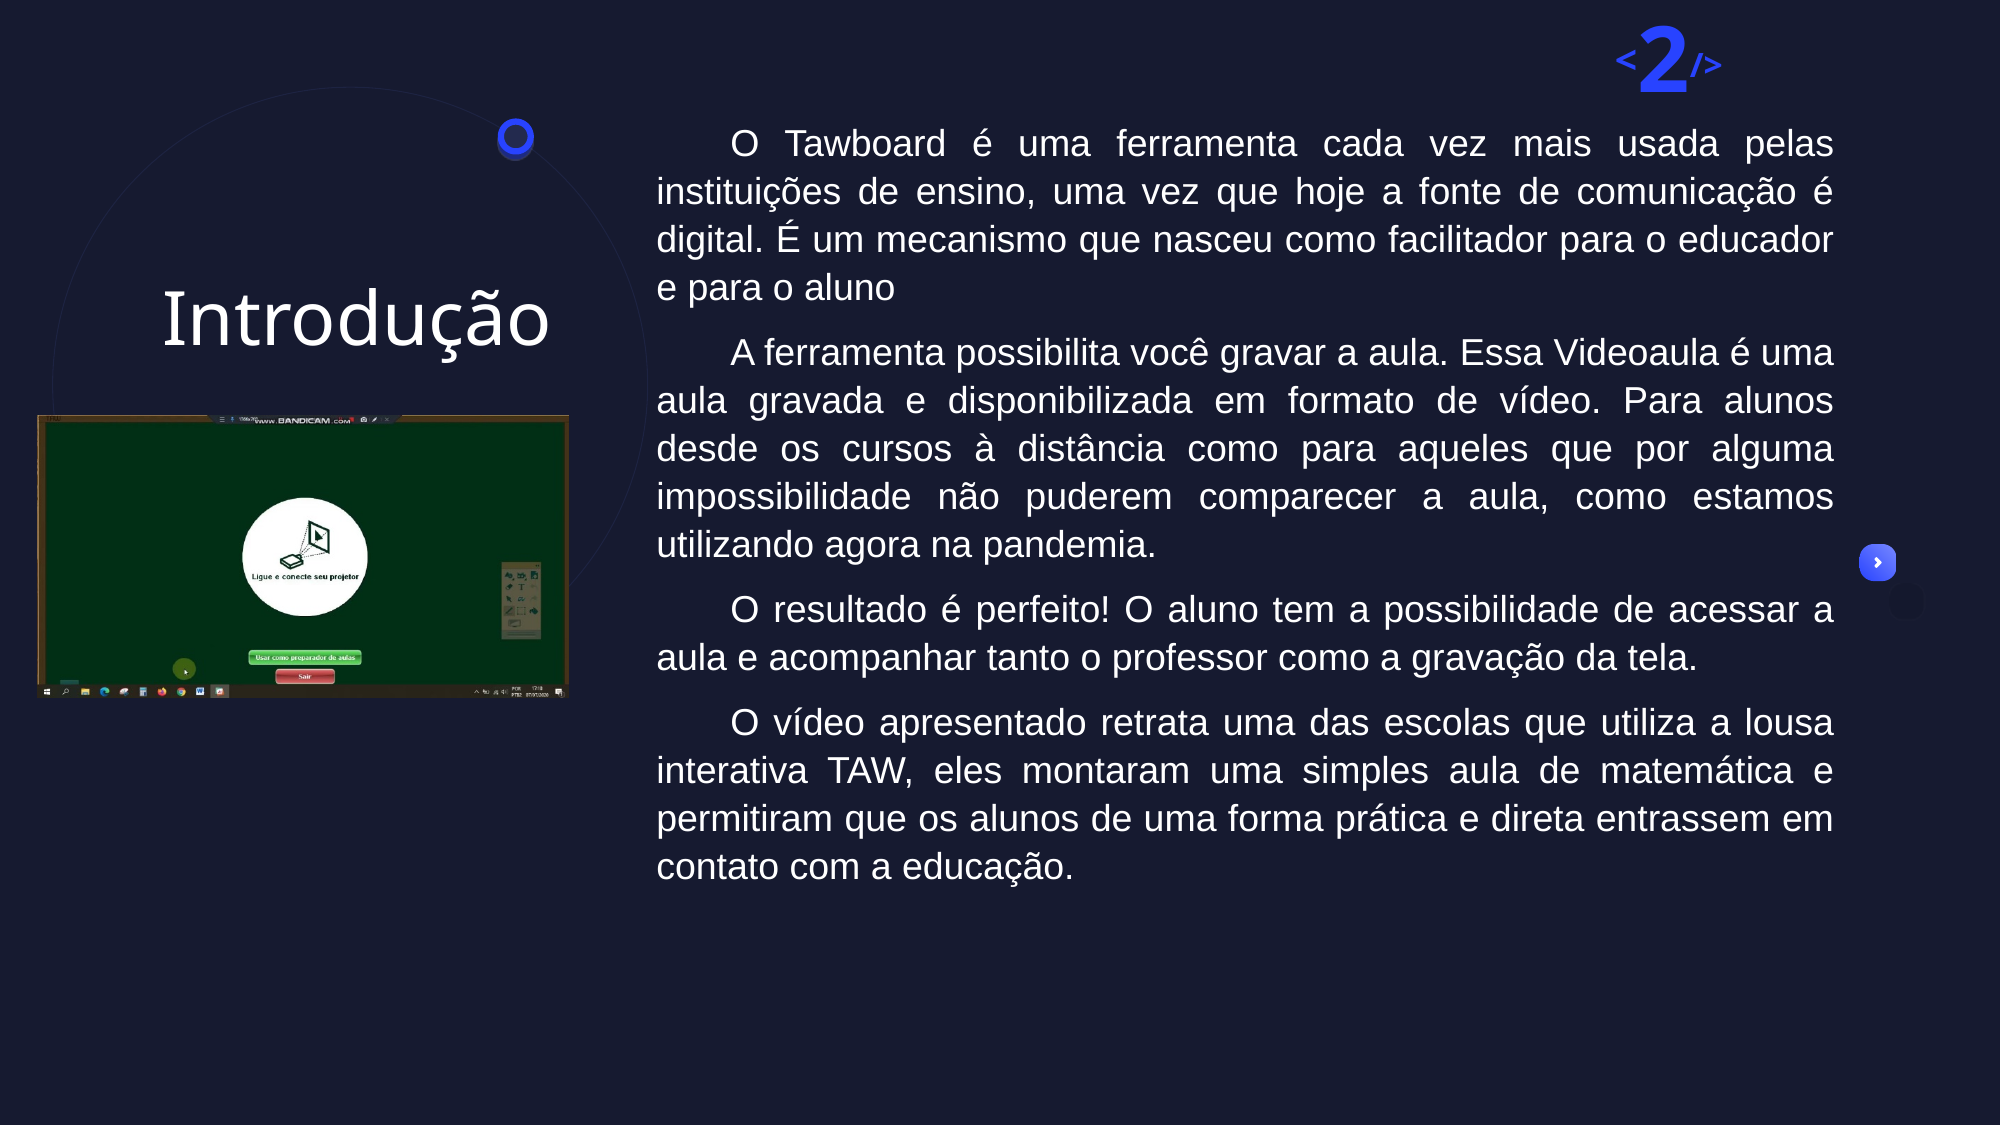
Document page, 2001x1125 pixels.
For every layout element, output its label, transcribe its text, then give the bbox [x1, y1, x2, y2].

text_box [1860, 544, 1897, 582]
text_box Introdução [147, 263, 641, 368]
text_box O Tawboard é uma ferramenta cada vez mais usada pelas instituições de ensino, uma vez que hoje a fonte de comunicação é digital. É um mecanismo que nasceu como facilitador para o educador e para o aluno A ferramenta possibilita você gravar a aula. Essa Videoaula é uma aula gravada e disponibilizada em formato de vídeo. Para alunos desde os cursos à distância como para aqueles que por alguma impossibilidade não puderem comparecer a aula, como estamos utilizando agora na pandemia. O resultado é perfeito! O aluno tem a possibilidade de acessar a aula e acompanhar tanto o professor como a gravação da tela. O vídeo apresentado retrata uma das escolas que utiliza a lousa interativa TAW, eles montaram uma simples aula de matemática e permitiram que os alunos de uma forma prática e direta entrassem em contato com a educação. [641, 108, 1860, 901]
picture [37, 415, 569, 698]
text_box [52, 87, 641, 587]
